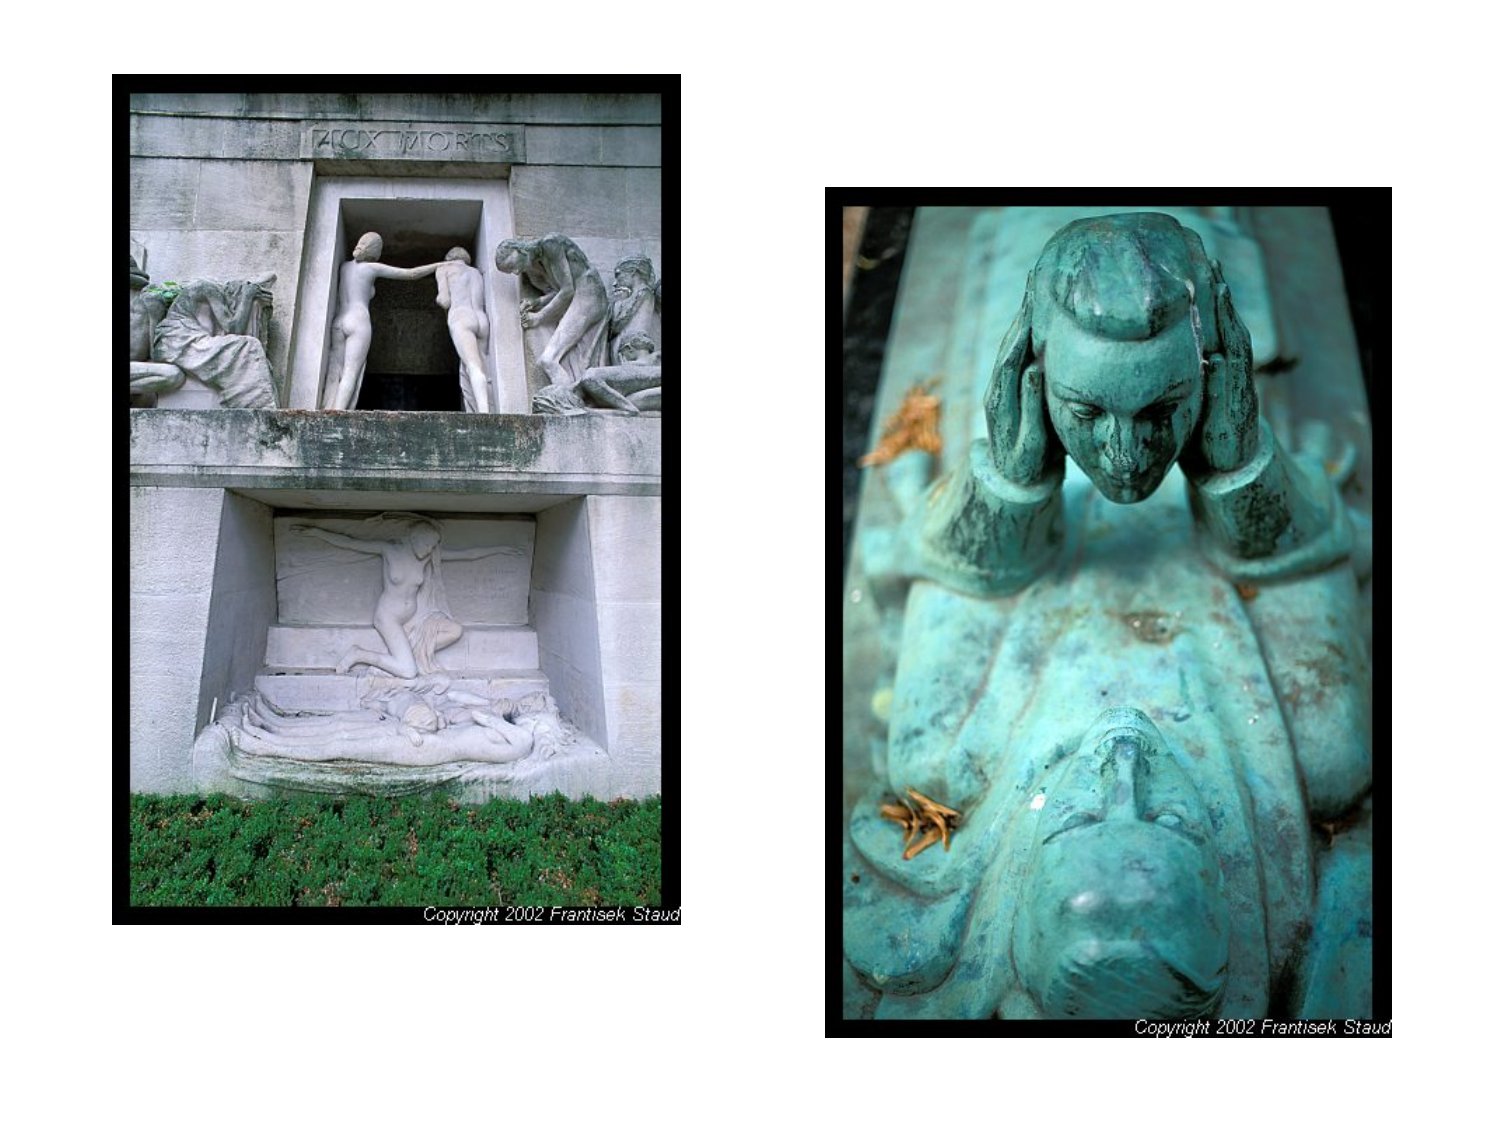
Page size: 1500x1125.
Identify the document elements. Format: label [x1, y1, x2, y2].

picture [112, 74, 681, 925]
picture [825, 187, 1392, 1038]
